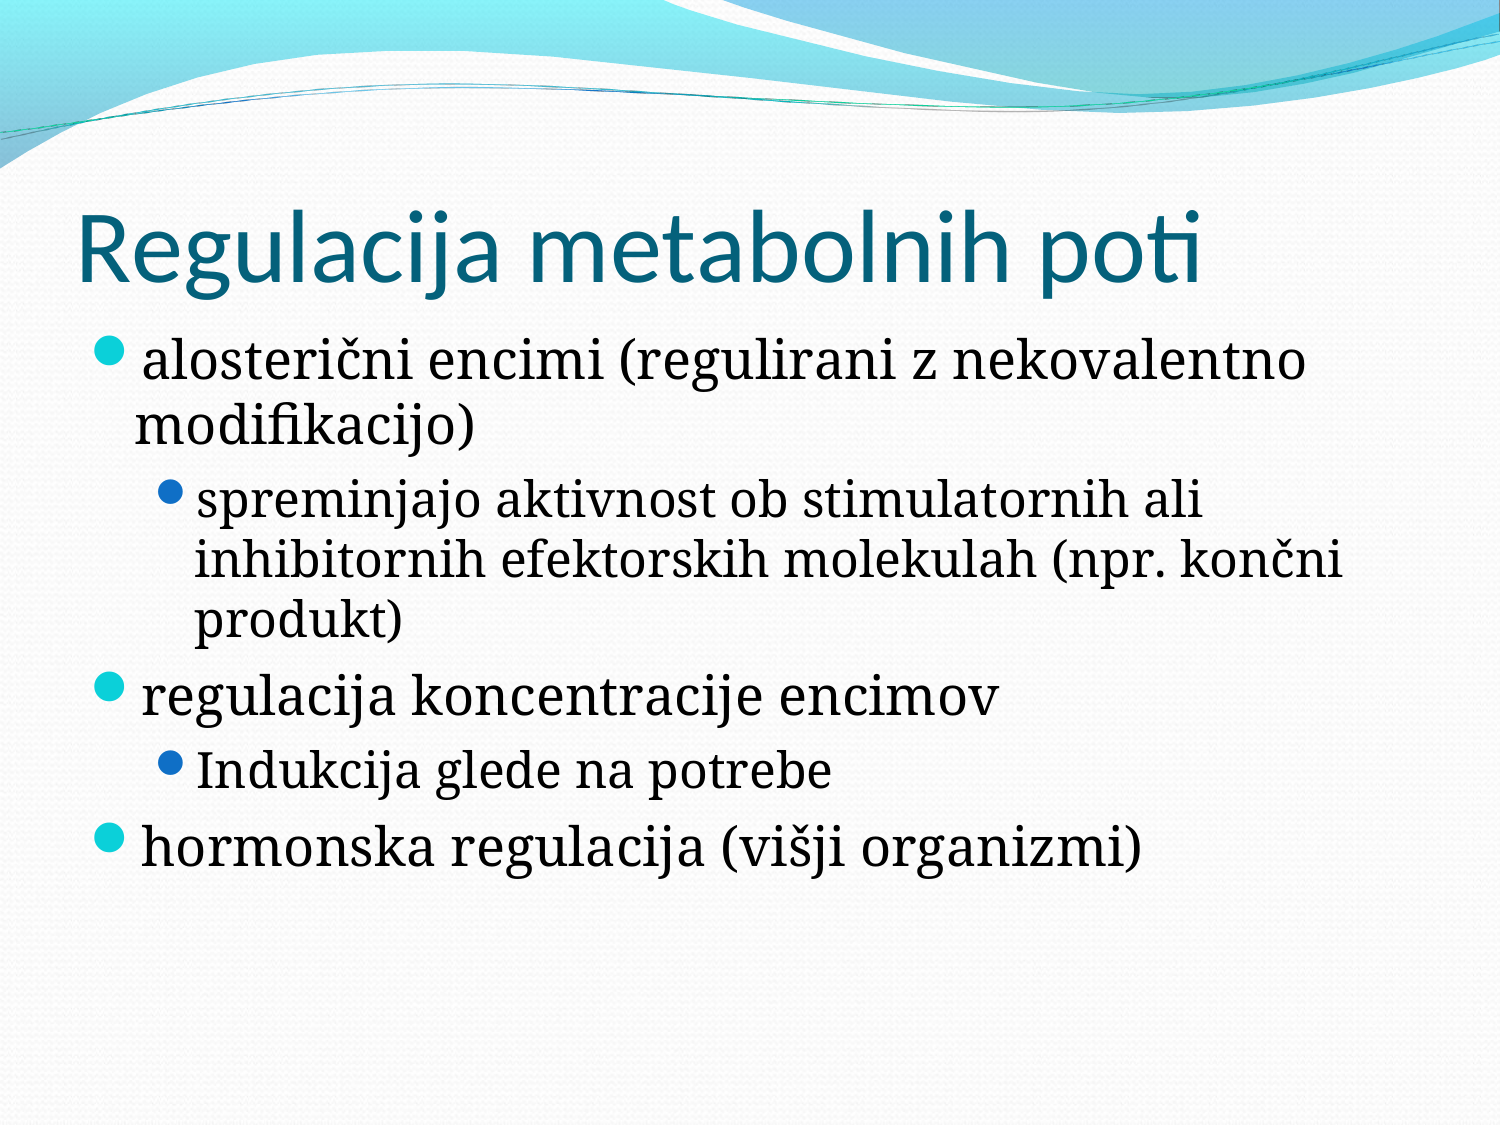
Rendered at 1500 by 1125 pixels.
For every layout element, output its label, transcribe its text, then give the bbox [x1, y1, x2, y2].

title Regulacija metabolnih poti [75, 115, 1426, 304]
picture [0, 0, 1500, 1125]
list alosterični encimi (regulirani z nekovalentno modifikacijo) spreminjajo aktivnost ob stimulatornih ali inhibitornih efektorskih molekulah (npr. končni produkt) regulacija koncentracije encimov Indukcija glede na potrebe hormonska regulacija (višji organizmi) [74, 317, 1465, 1038]
